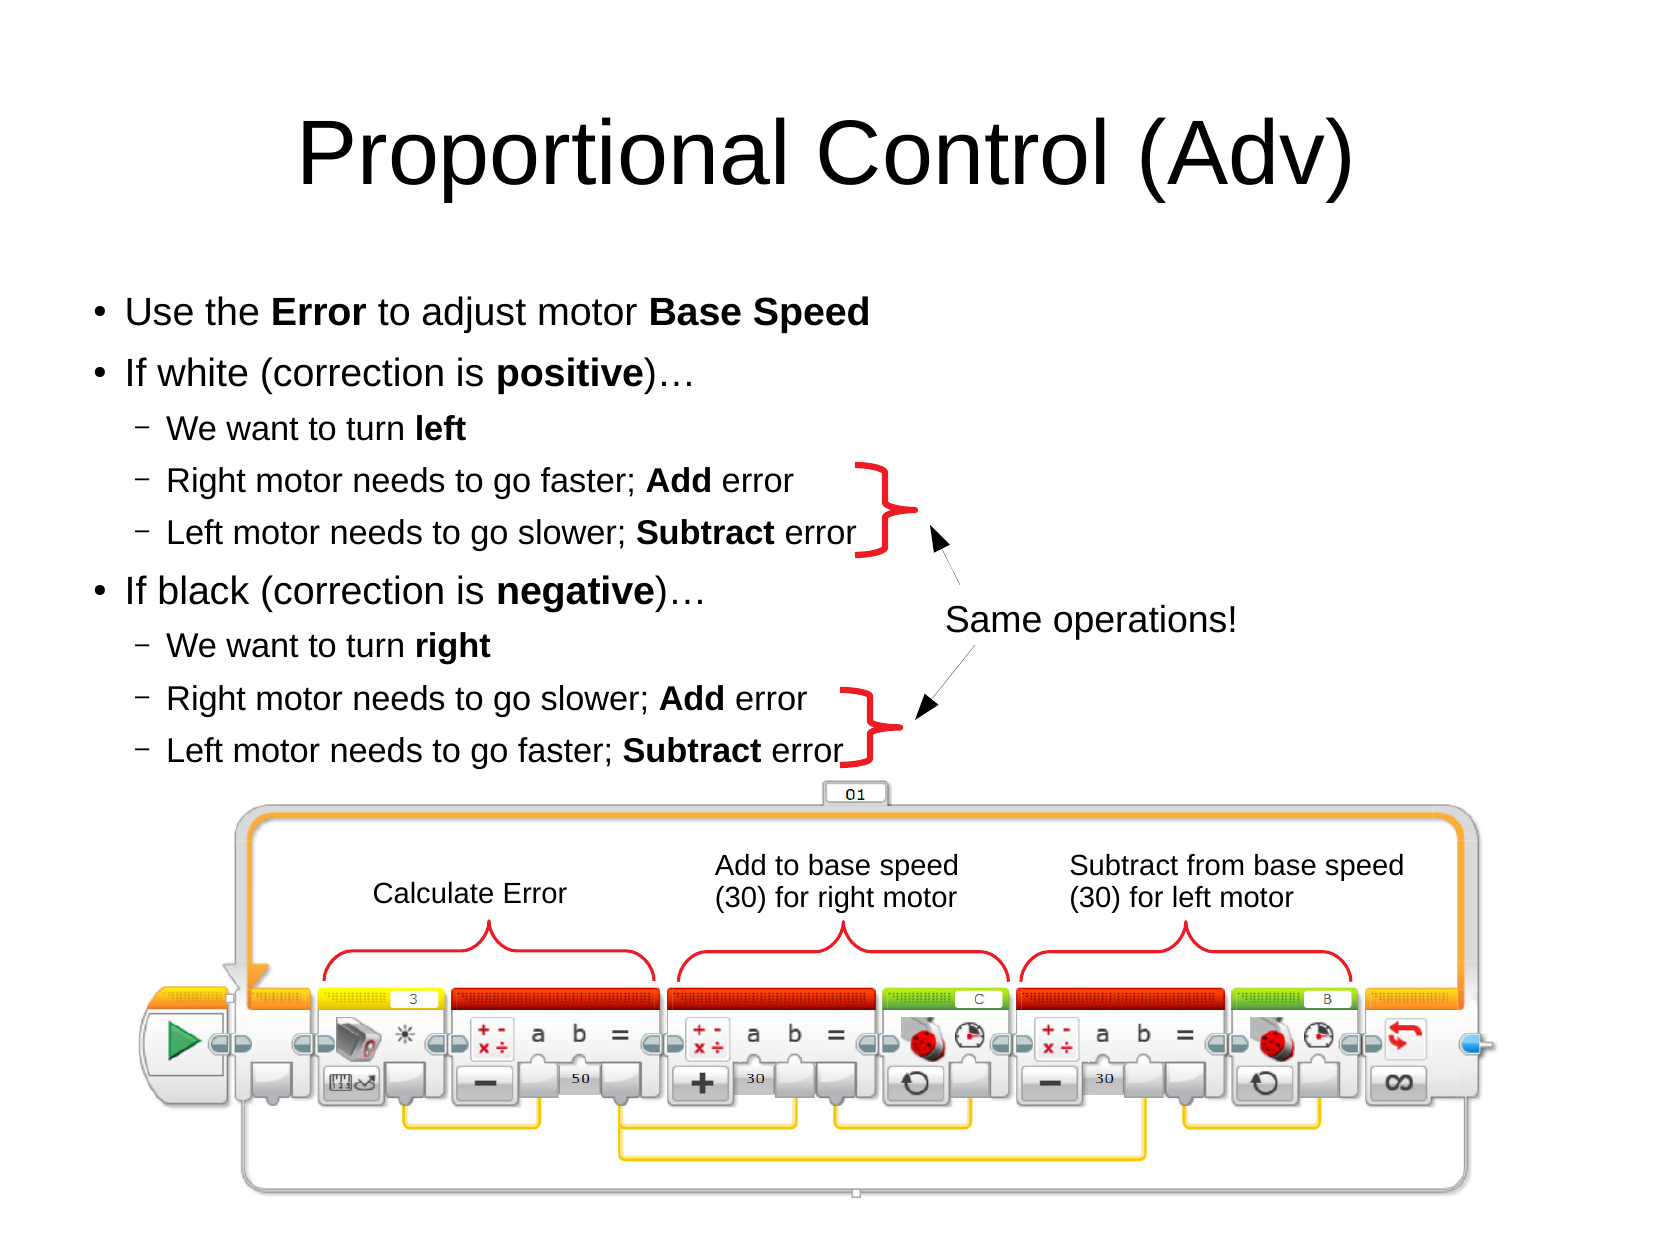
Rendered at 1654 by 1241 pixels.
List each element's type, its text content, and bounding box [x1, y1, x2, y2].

text_box Calculate Error [357, 870, 598, 951]
text_box Add to base speed (30) for right motor [700, 841, 994, 955]
title Proportional Control (Adv) [82, 49, 1571, 257]
text_box Subtract from base speed (30) for left motor [1054, 841, 1441, 988]
text_box Same operations! [930, 591, 1276, 732]
list Use the Error to adjust motor Base Speed If white (correction is positive)… We want to turn left Right motor needs to go faster; Add error Left motor needs to go slower; Subtract error If black (correction is negative)… We want to turn right Right motor needs to go slower; Add error Left motor needs to go faster; Subtract error [82, 290, 1571, 781]
picture [131, 781, 1504, 1212]
